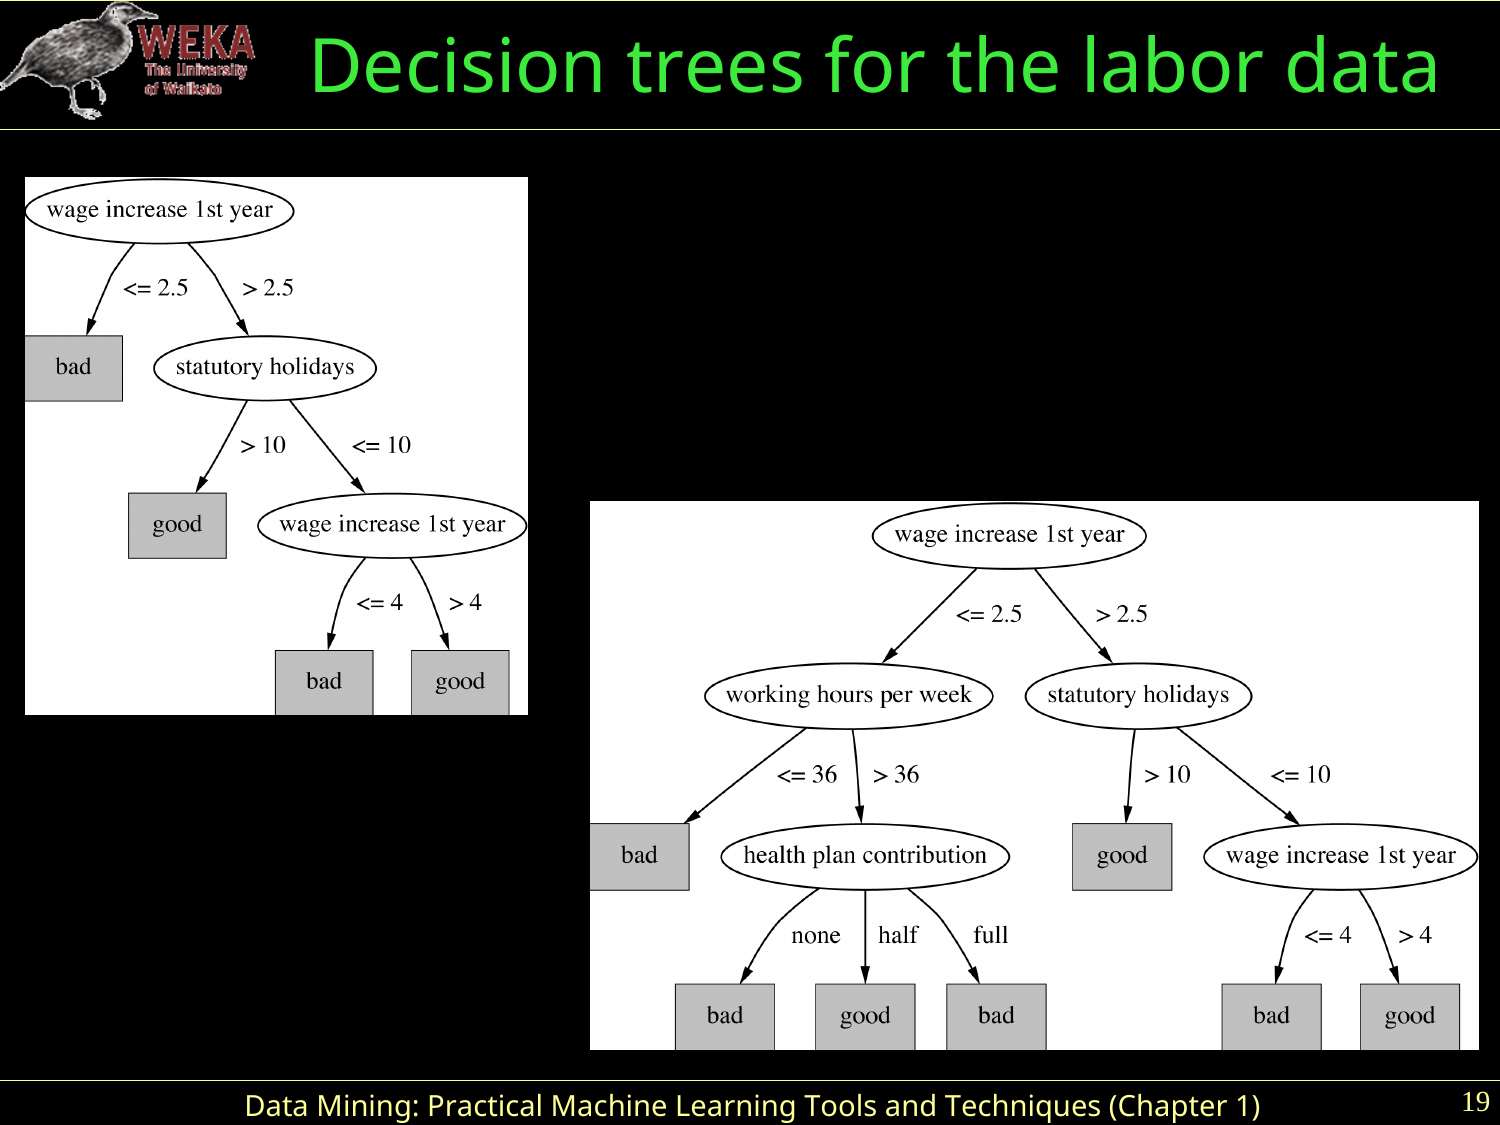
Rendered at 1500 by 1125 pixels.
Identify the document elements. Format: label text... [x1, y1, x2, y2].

picture [25, 177, 528, 715]
title Decision trees for the labor data [250, 0, 1500, 137]
picture [0, 1, 250, 129]
picture [590, 501, 1479, 1050]
